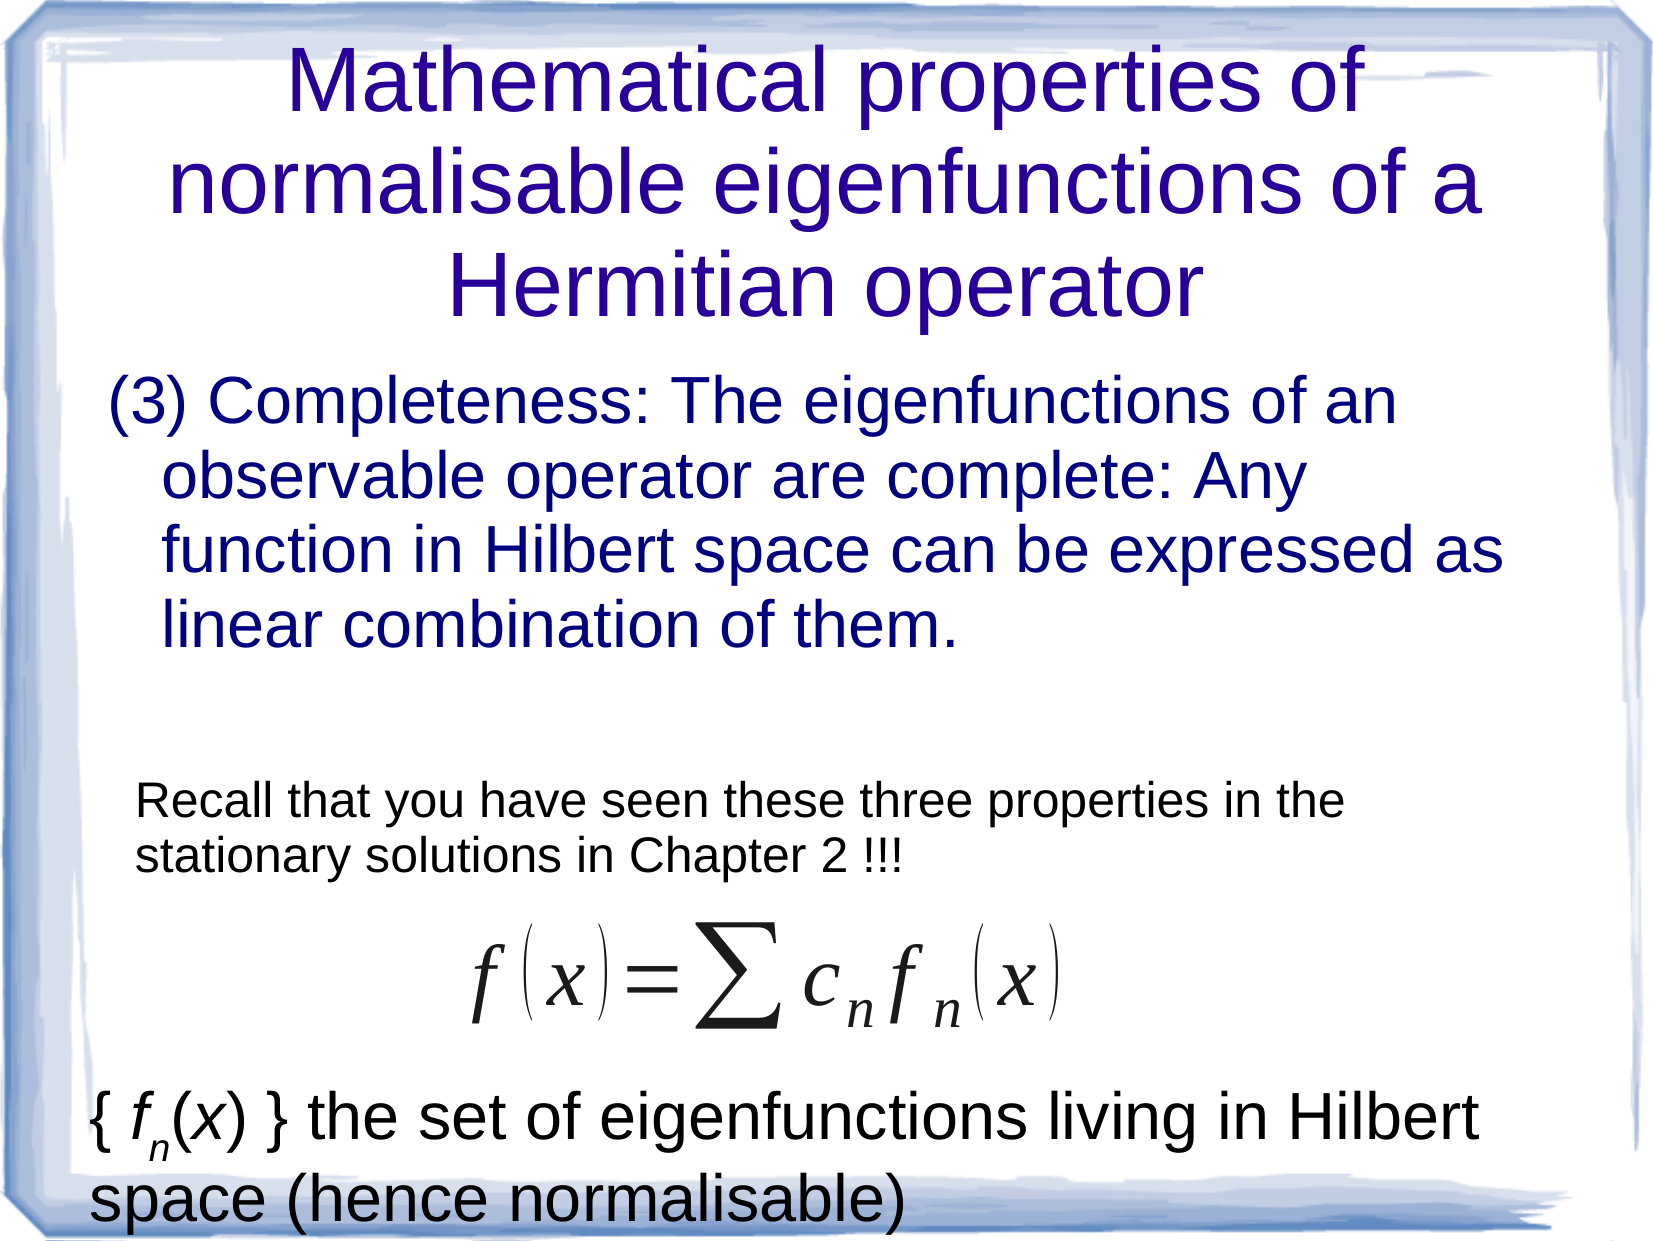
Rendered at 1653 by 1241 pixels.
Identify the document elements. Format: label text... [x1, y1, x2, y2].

text_box Recall that you have seen these three properties in the stationary solutions in Chapter 2 !!! [120, 765, 1546, 892]
picture [0, 0, 1653, 1241]
chart [450, 913, 1092, 1041]
text_box (3) Completeness: The eigenfunctions of an observable operator are complete: Any function in Hilbert space can be expressed as linear combination of them. [104, 359, 1557, 945]
title Mathematical properties of normalisable eigenfunctions of a Hermitian operator [82, 29, 1570, 337]
text_box { fn(x) } the set of eigenfunctions living in Hilbert space (hence normalisable) [74, 1065, 1605, 1177]
